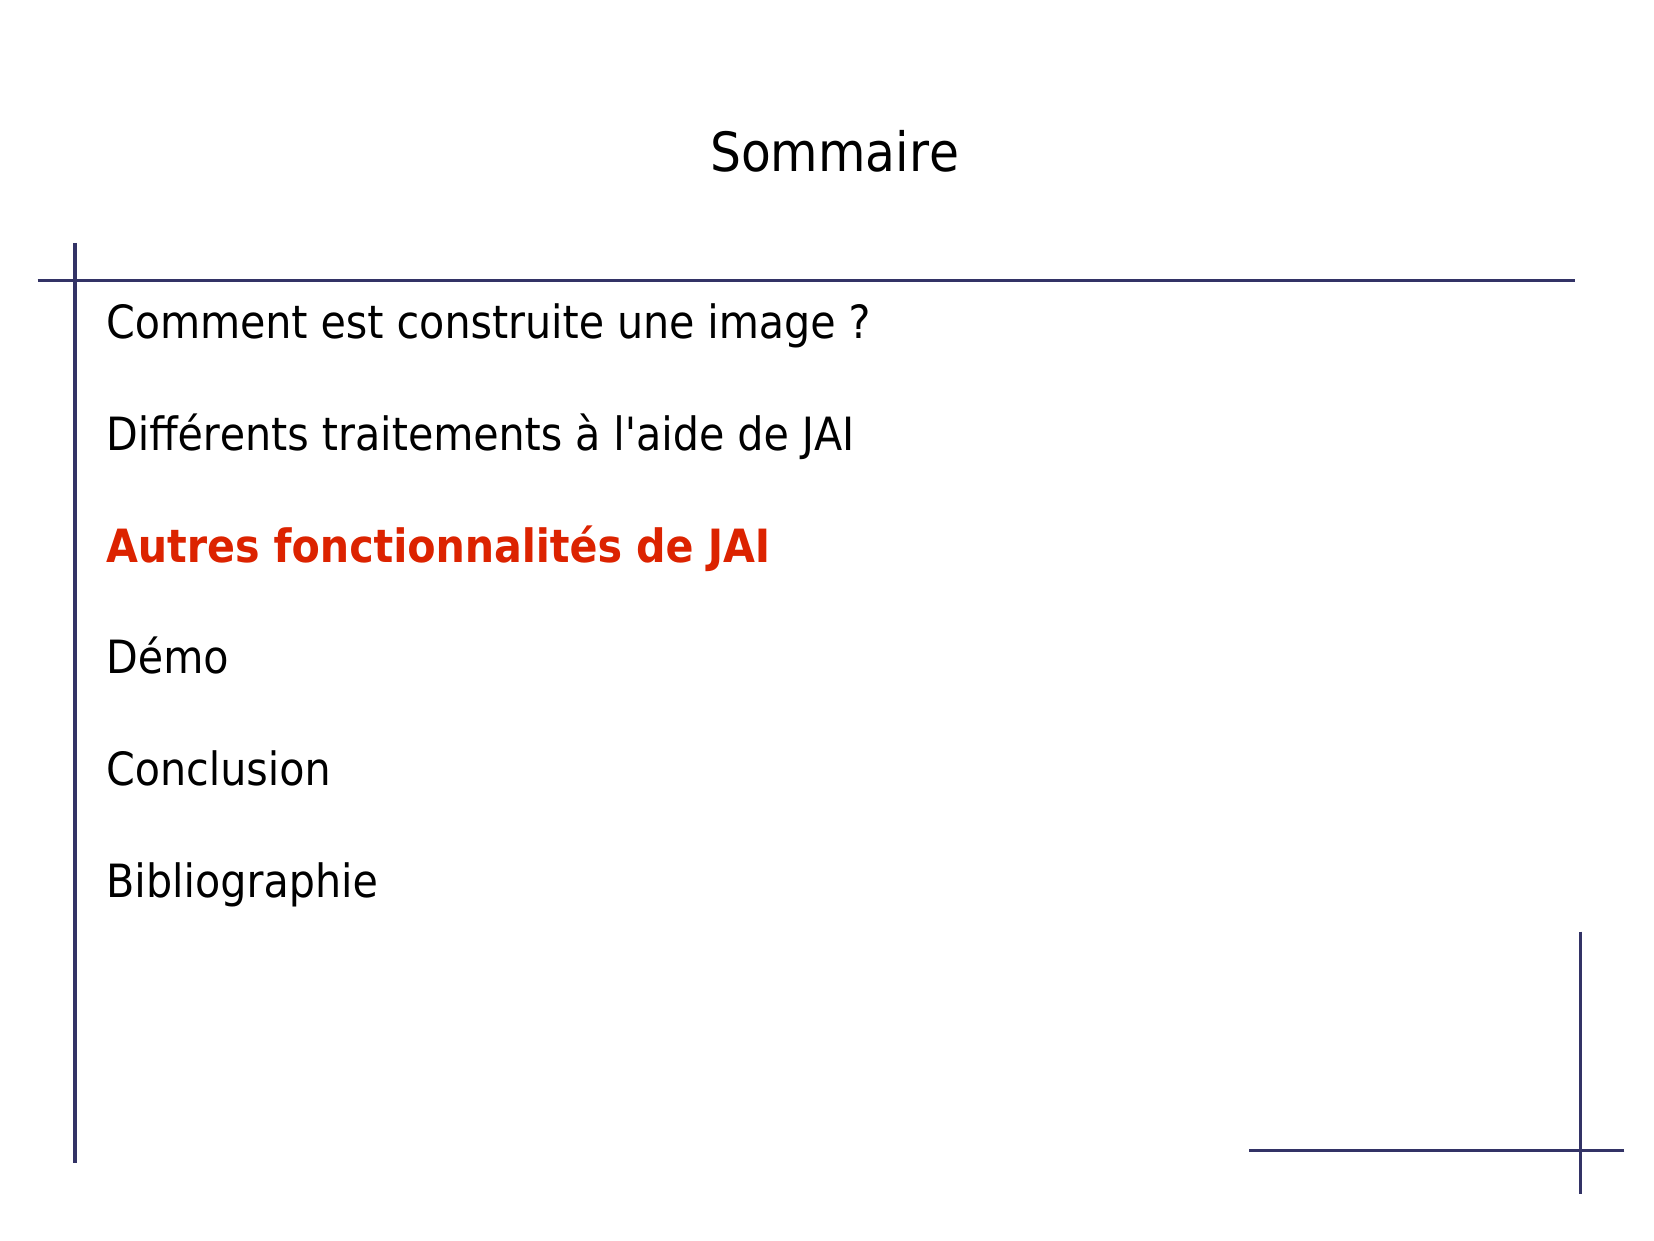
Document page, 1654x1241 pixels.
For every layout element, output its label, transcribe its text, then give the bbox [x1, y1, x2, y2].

list Comment est construite une image ? Différents traitements à l'aide de JAI Autres fonctionnalités de JAI Démo Conclusion Bibliographie [88, 296, 1538, 1115]
title Sommaire [112, 49, 1558, 257]
